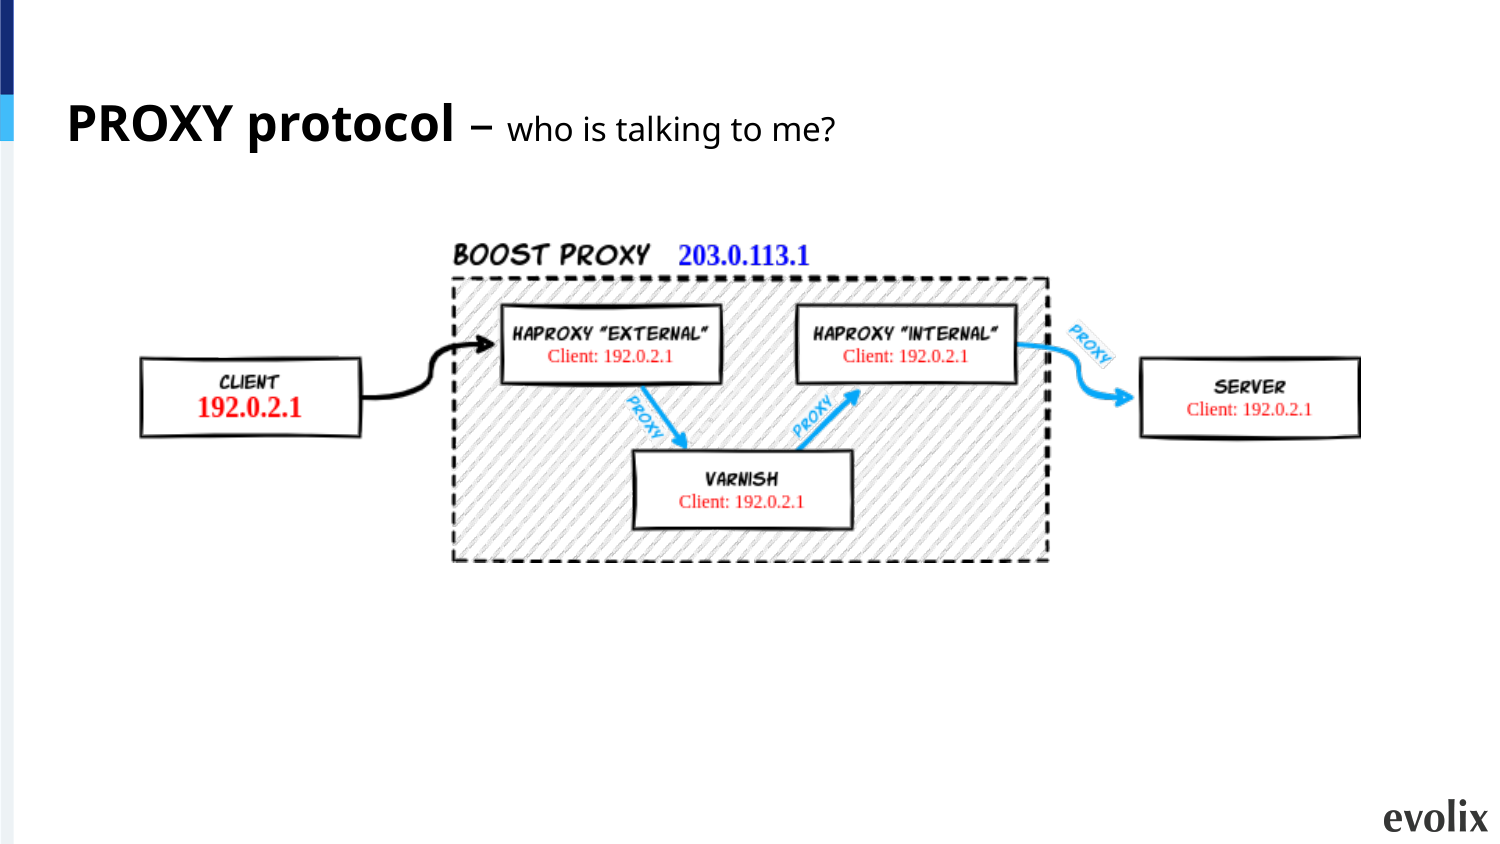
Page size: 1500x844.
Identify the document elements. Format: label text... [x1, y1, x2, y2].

picture [0, 0, 1500, 844]
title PROXY protocol – who is talking to me? [51, 76, 1449, 171]
